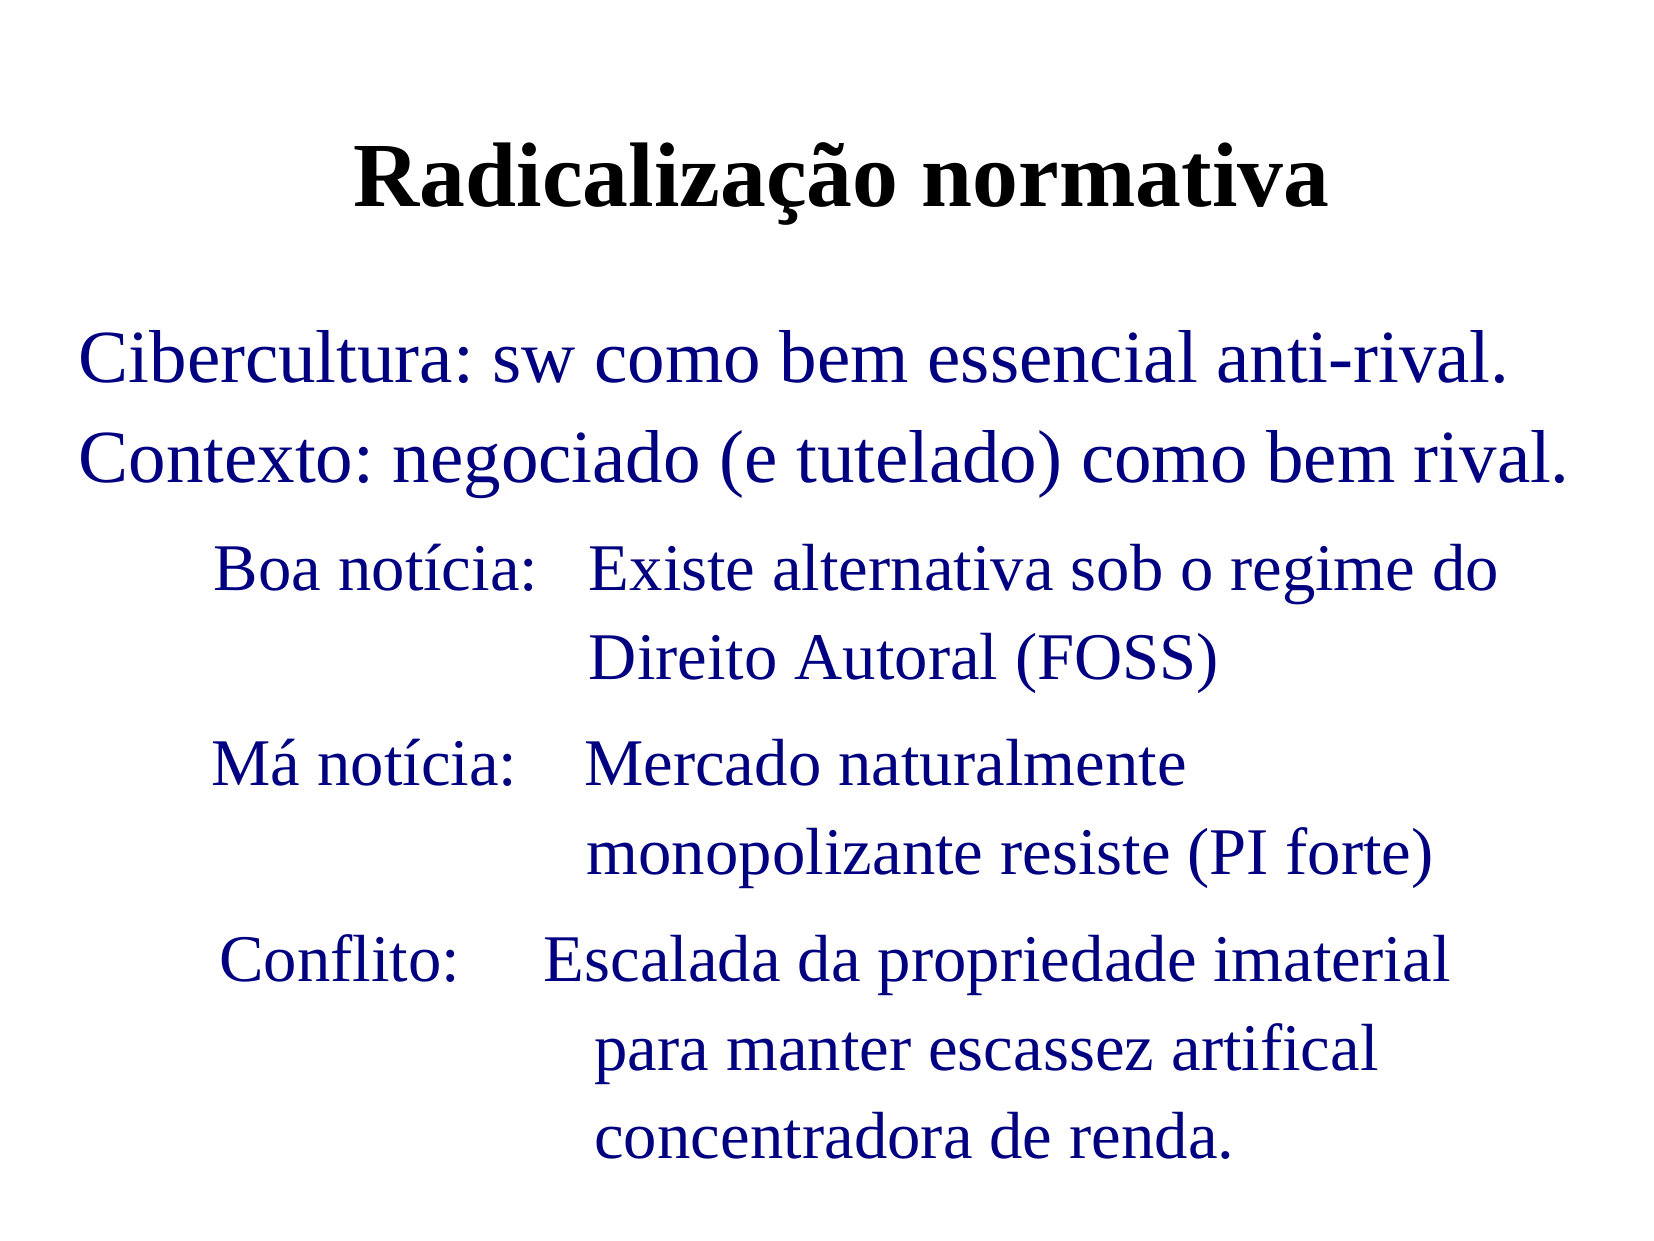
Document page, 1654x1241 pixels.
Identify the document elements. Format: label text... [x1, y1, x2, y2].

title Radicalização normativa [204, 81, 1480, 269]
text_box Cibercultura: sw como bem essencial anti-rival. Contexto: negociado (e tutelado) como bem rival. Boa notícia: Existe alternativa sob o regime do Direito Autoral (FOSS) Má notícia: Mercado naturalmente monopolizante resiste (PI forte) Conflito: Escalada da propriedade imaterial para manter escassez artifical concentradora de renda. [76, 299, 1596, 1174]
